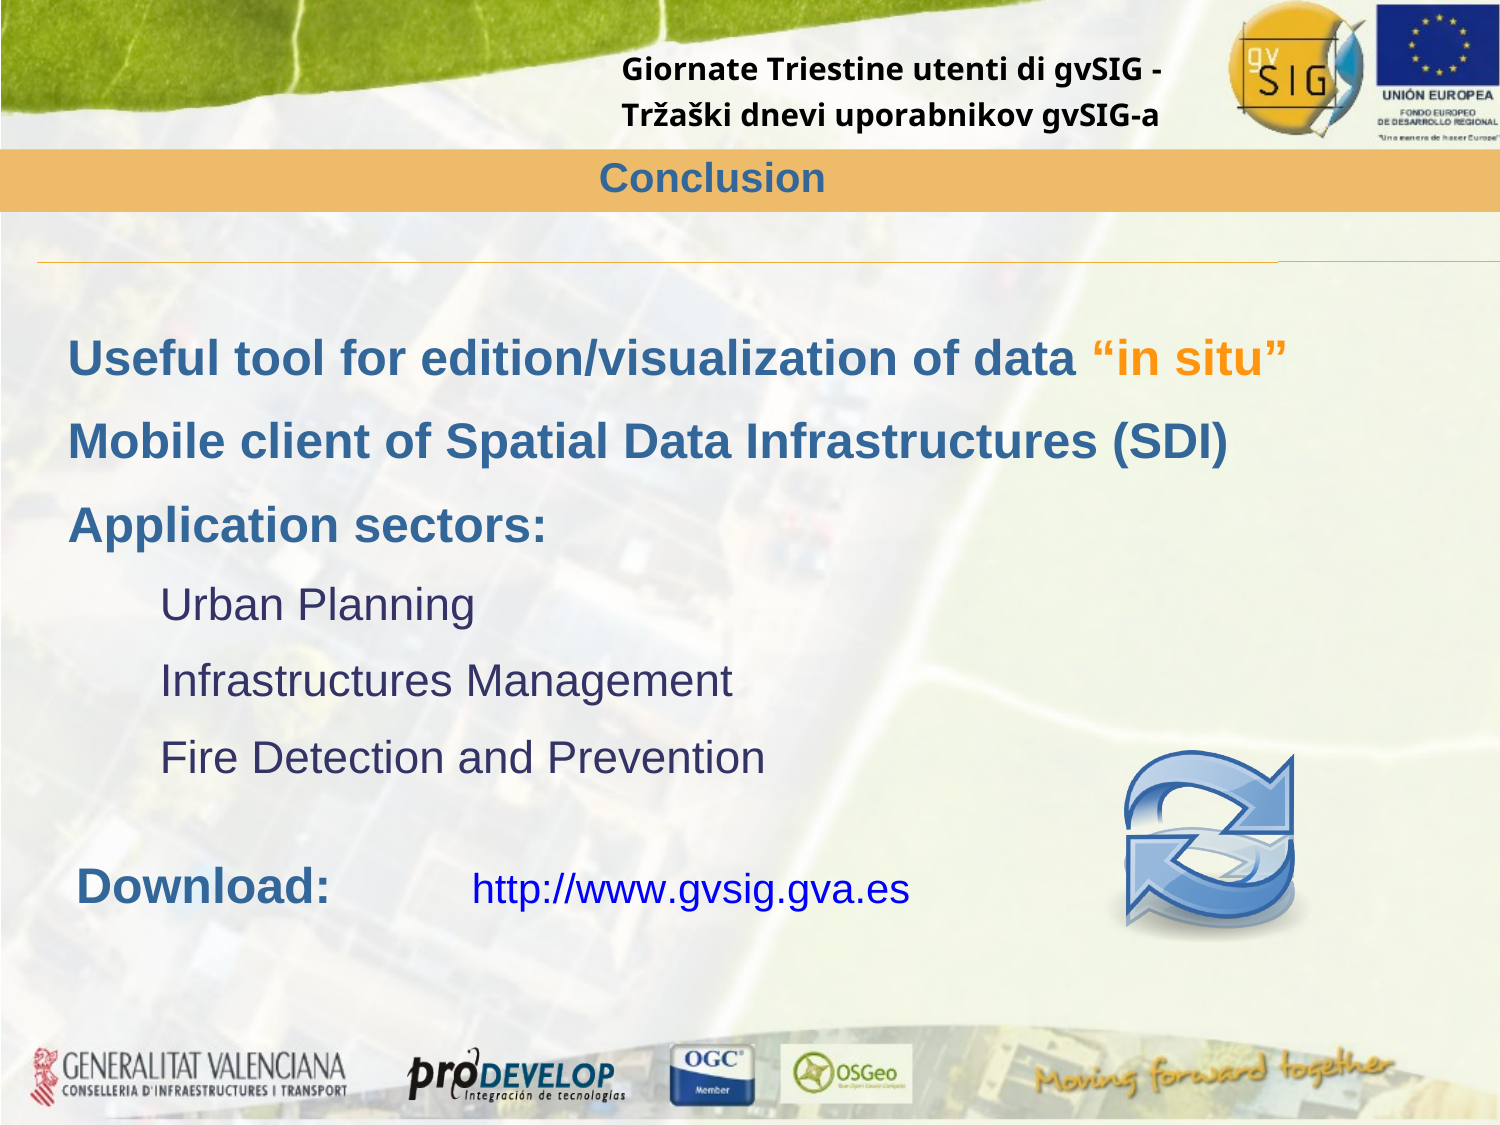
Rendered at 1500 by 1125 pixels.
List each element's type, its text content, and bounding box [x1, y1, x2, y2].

text_box Useful tool for edition/visualization of data “in situ” Mobile client of Spatial Data Infrastructures (SDI) Application sectors: Urban Planning Infrastructures Management Fire Detection and Prevention [38, 294, 1442, 875]
picture [1, 0, 1500, 149]
picture [1, 212, 1500, 1125]
text_box Conclusion [0, 149, 1426, 217]
text_box Download: http://www.gvsig.gva.es [26, 829, 1258, 888]
